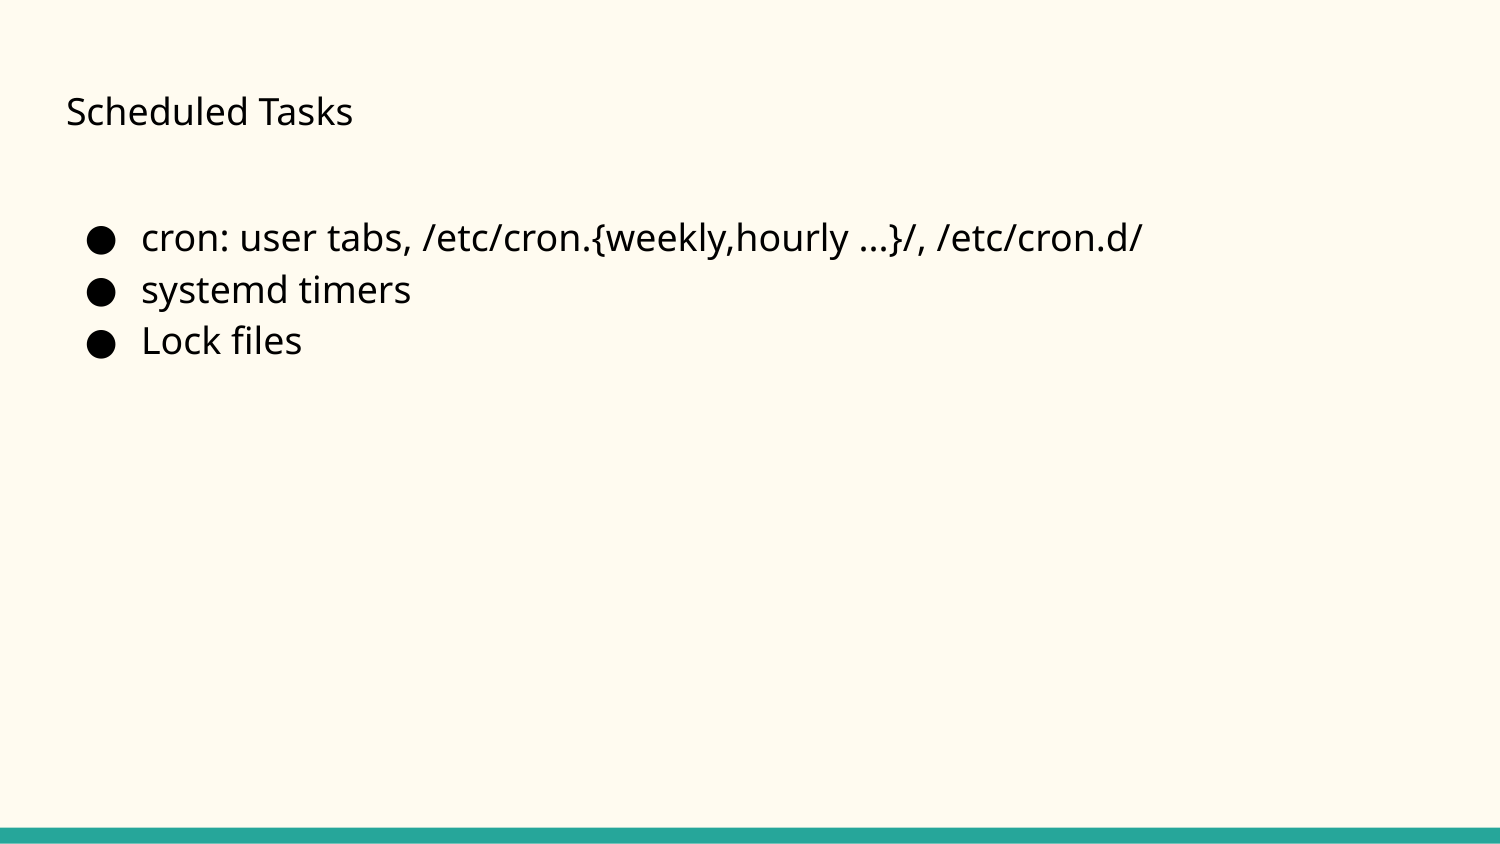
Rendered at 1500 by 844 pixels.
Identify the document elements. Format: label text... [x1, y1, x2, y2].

title Scheduled Tasks [51, 72, 1449, 174]
list cron: user tabs, /etc/cron.{weekly,hourly ...}/, /etc/cron.d/ systemd timers Lock files [51, 192, 1449, 750]
